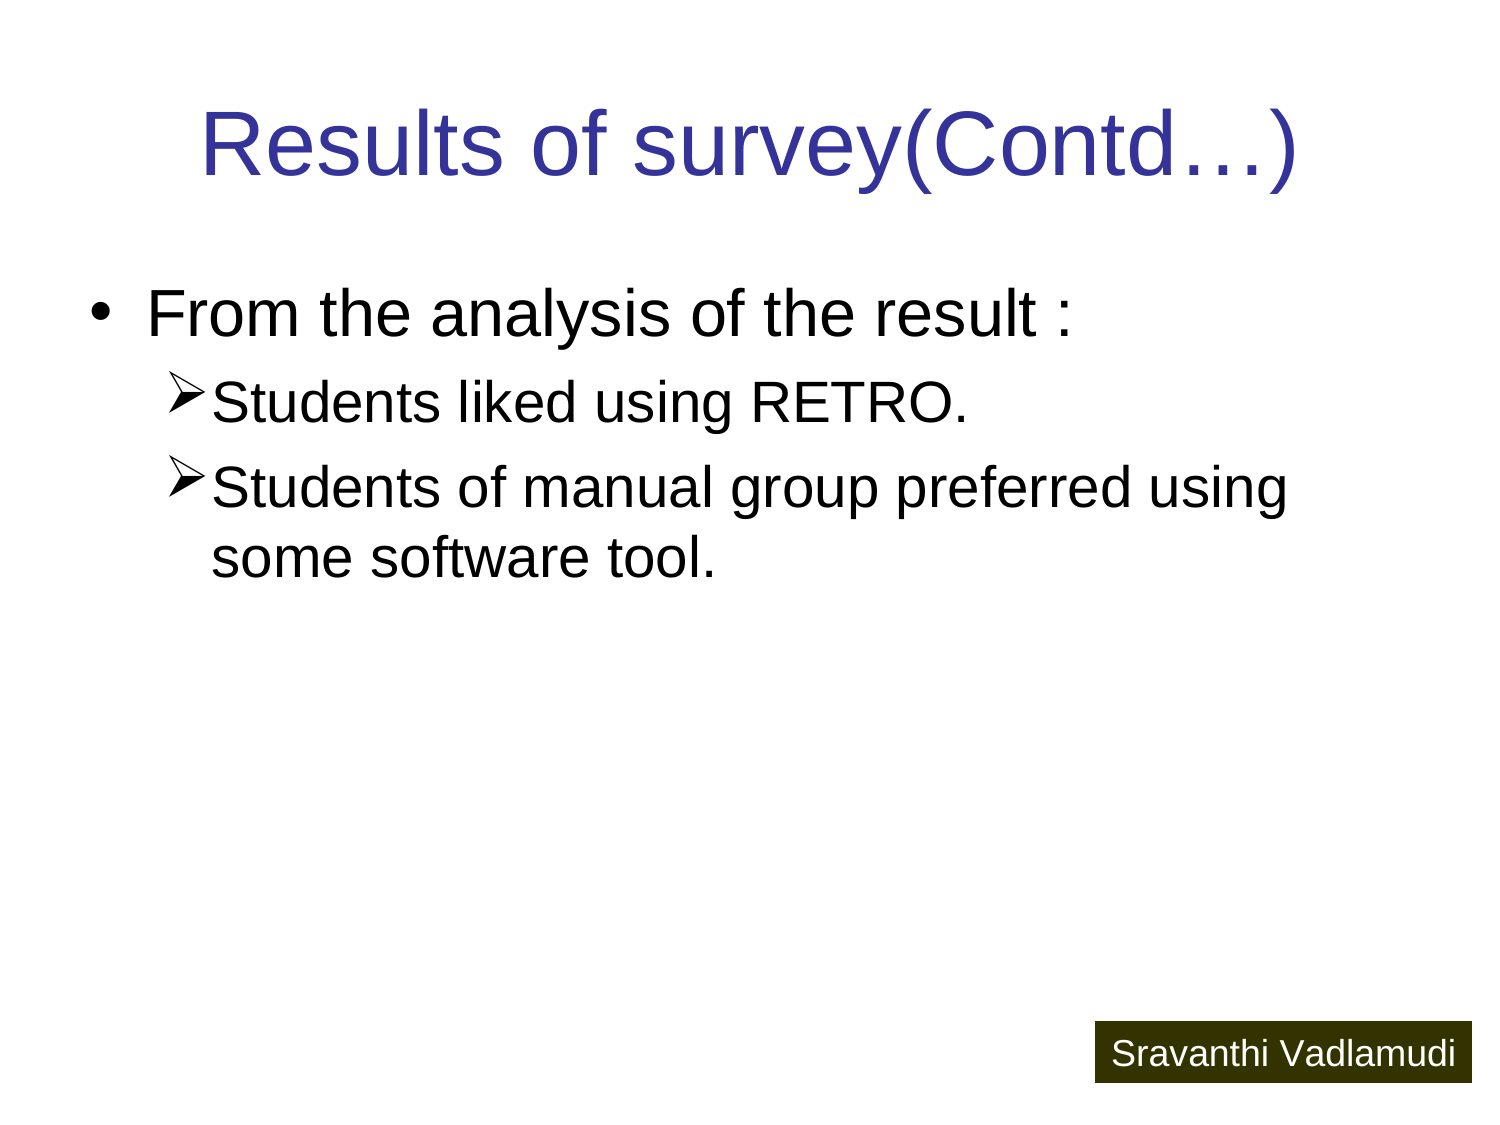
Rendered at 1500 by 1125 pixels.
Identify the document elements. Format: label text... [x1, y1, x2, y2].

text_box Sravanthi Vadlamudi [1096, 1021, 1471, 1082]
list From the analysis of the result : Students liked using RETRO. Students of manual group preferred using some software tool. [75, 262, 1426, 1006]
title Results of survey(Contd…) [75, 45, 1426, 233]
